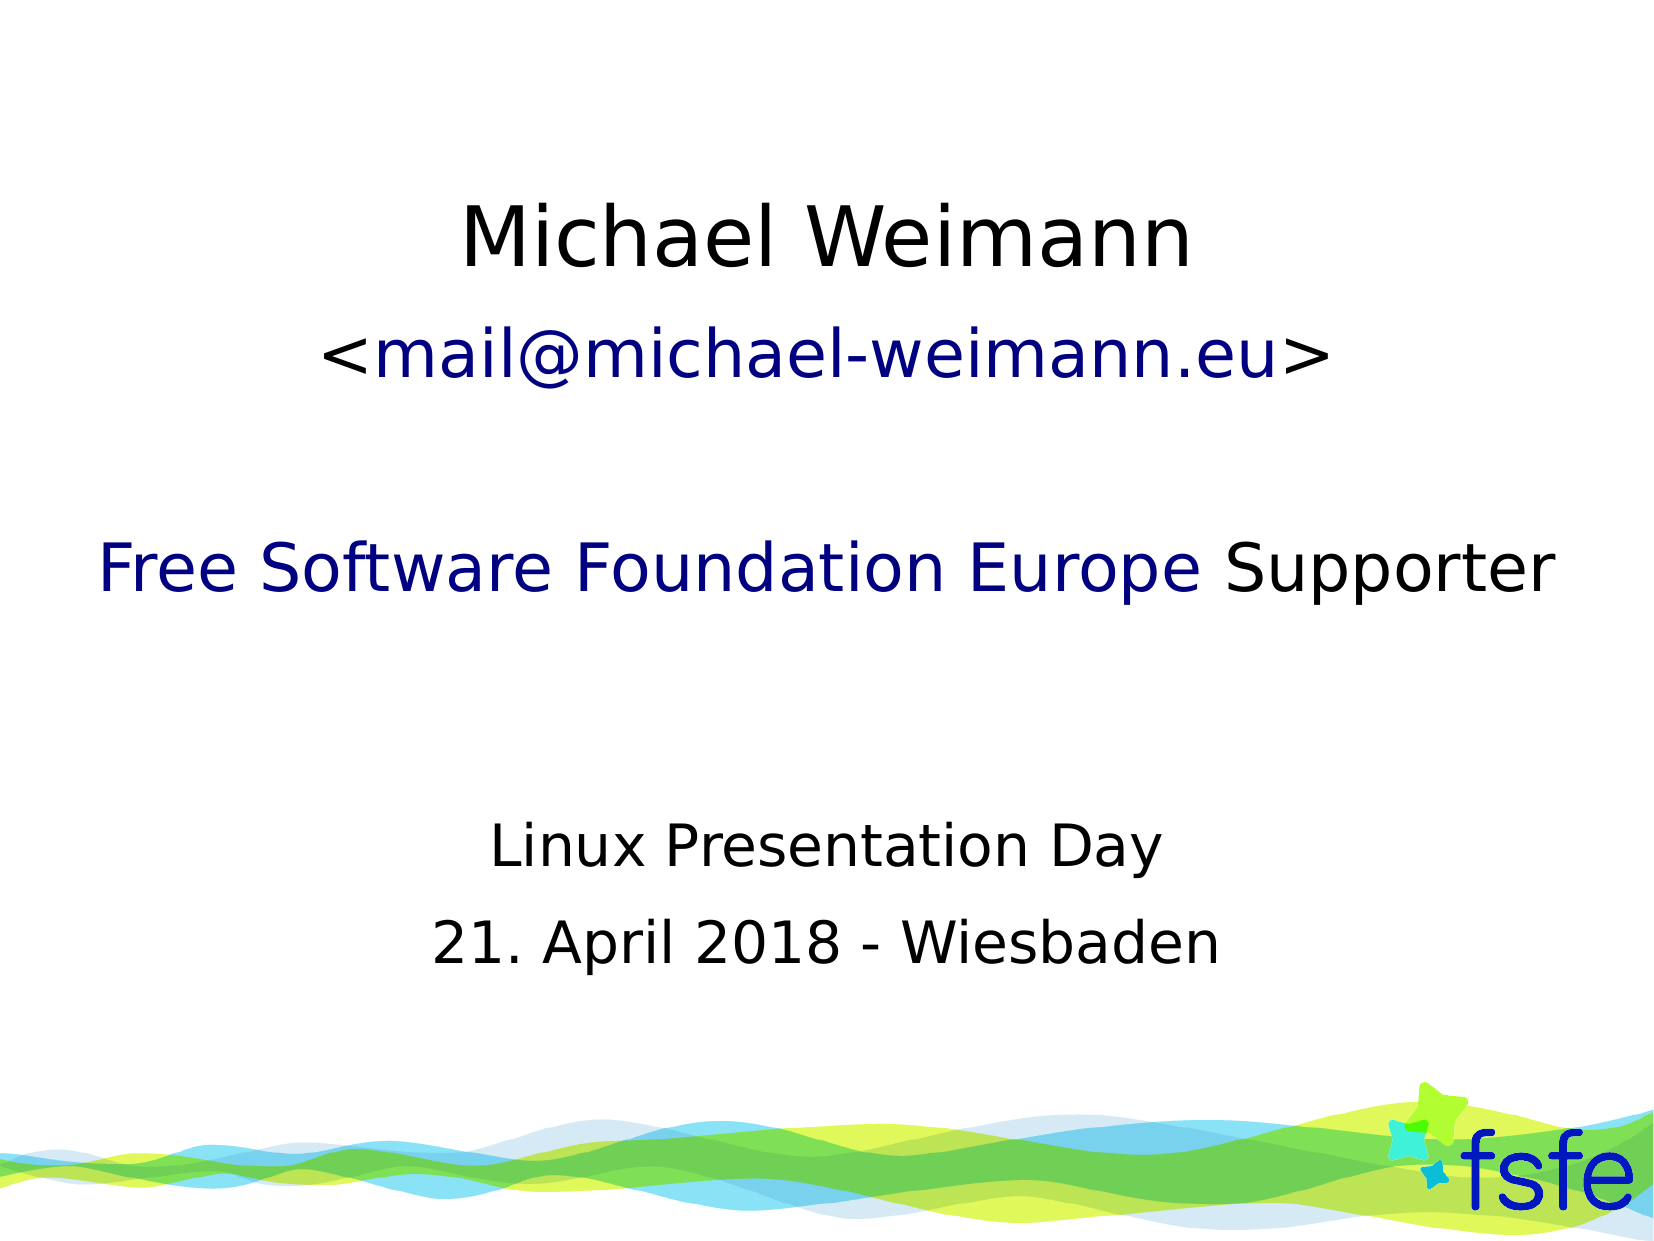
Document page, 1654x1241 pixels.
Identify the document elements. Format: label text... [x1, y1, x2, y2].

list Michael Weimann <mail@michael-weimann.eu> Free Software Foundation Europe Supporter Linux Presentation Day 21. April 2018 - Wiesbaden [82, 188, 1571, 1079]
picture [0, 1081, 1654, 1241]
